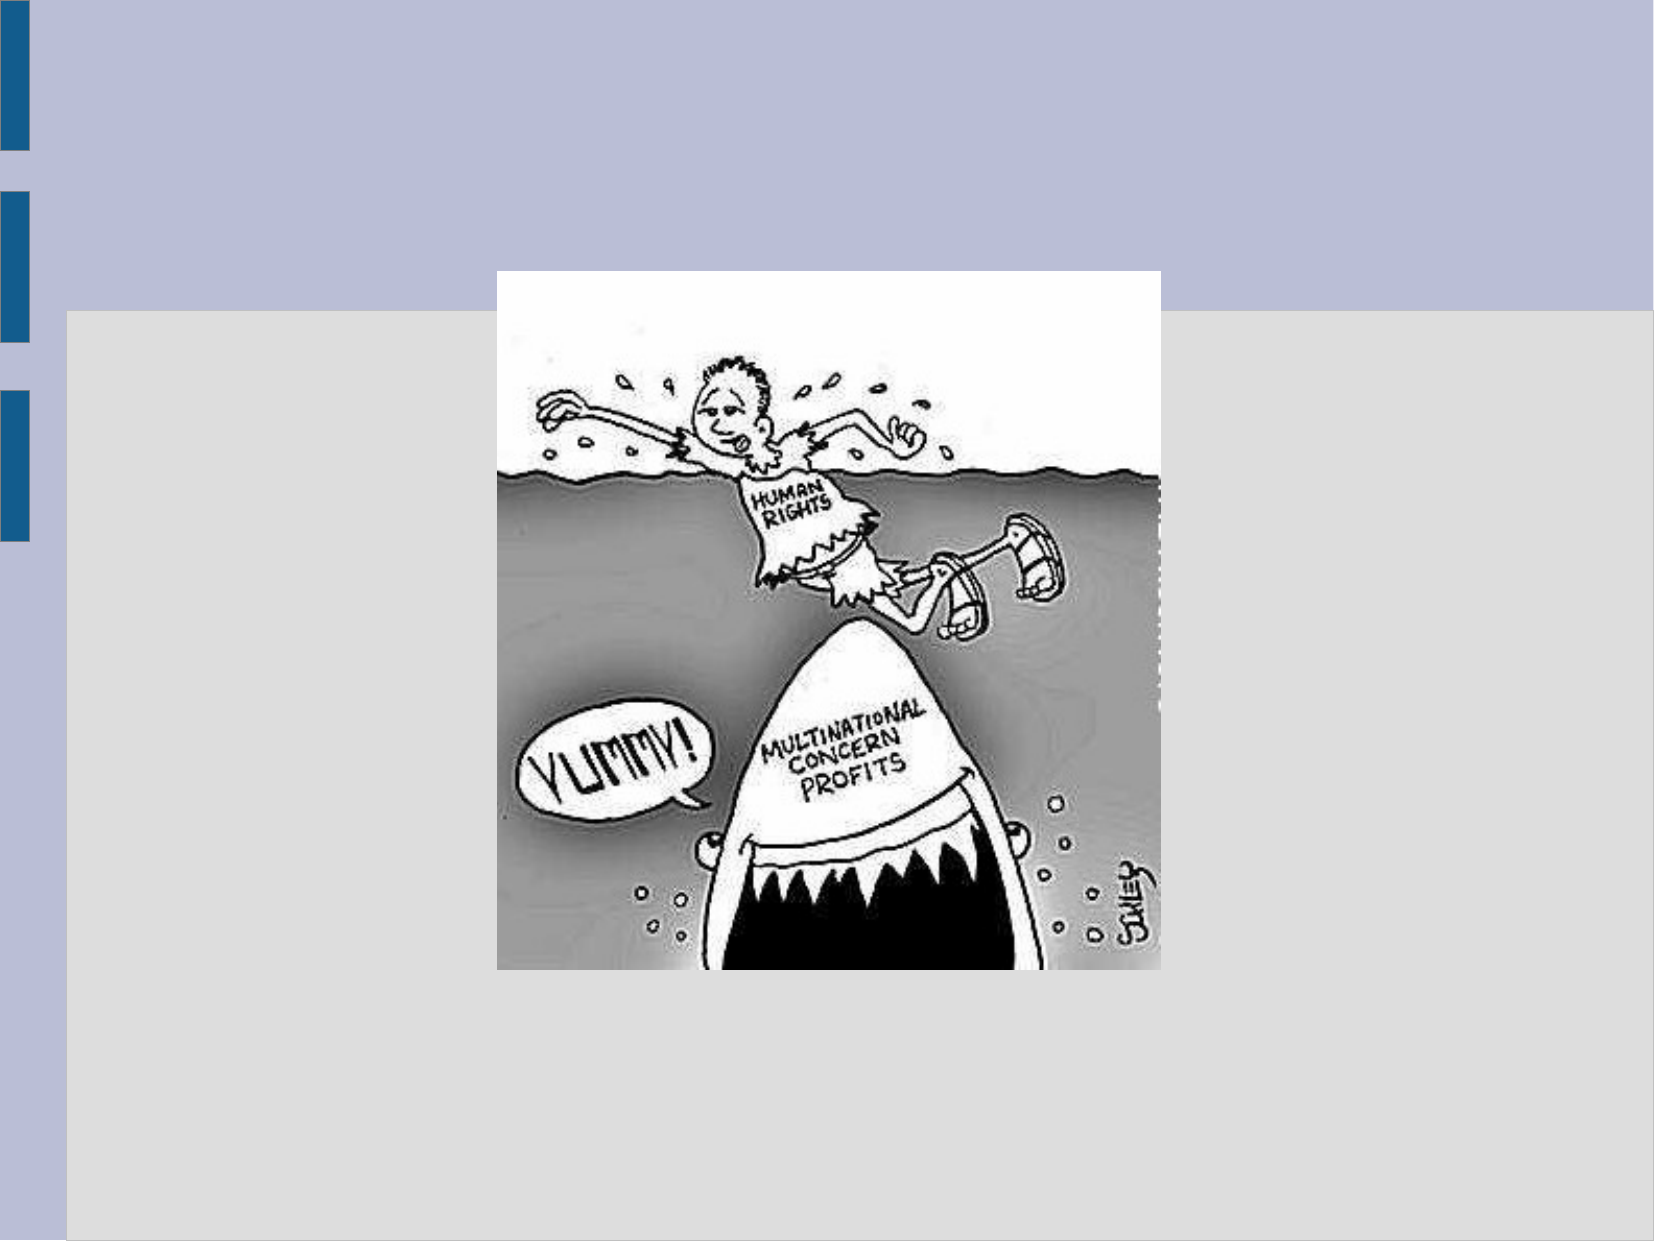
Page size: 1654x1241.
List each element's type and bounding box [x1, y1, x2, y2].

picture [497, 271, 1161, 970]
